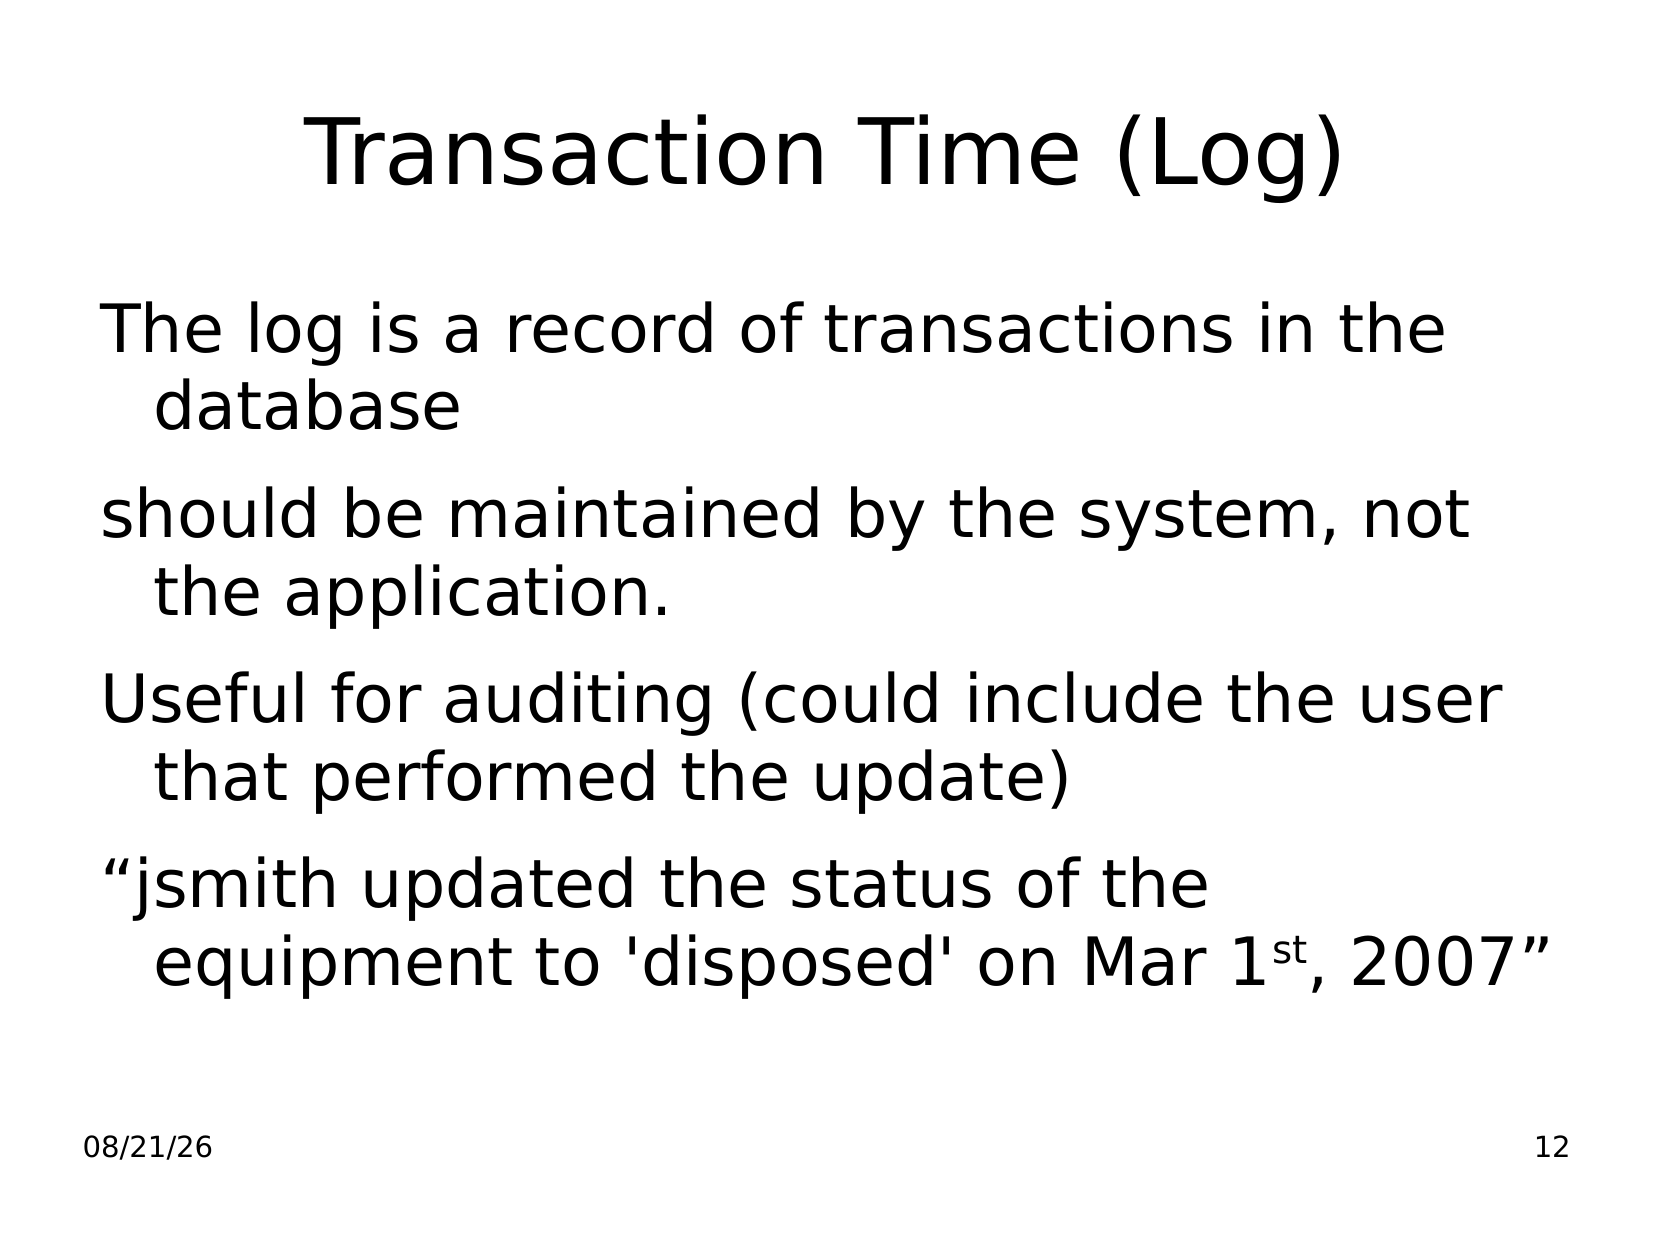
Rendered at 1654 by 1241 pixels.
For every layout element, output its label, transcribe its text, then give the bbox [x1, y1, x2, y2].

list The log is a record of transactions in the database should be maintained by the system, not the application. Useful for auditing (could include the user that performed the update) “jsmith updated the status of the equipment to 'disposed' on Mar 1st, 2007” [82, 290, 1571, 1094]
title Transaction Time (Log) [82, 56, 1571, 250]
